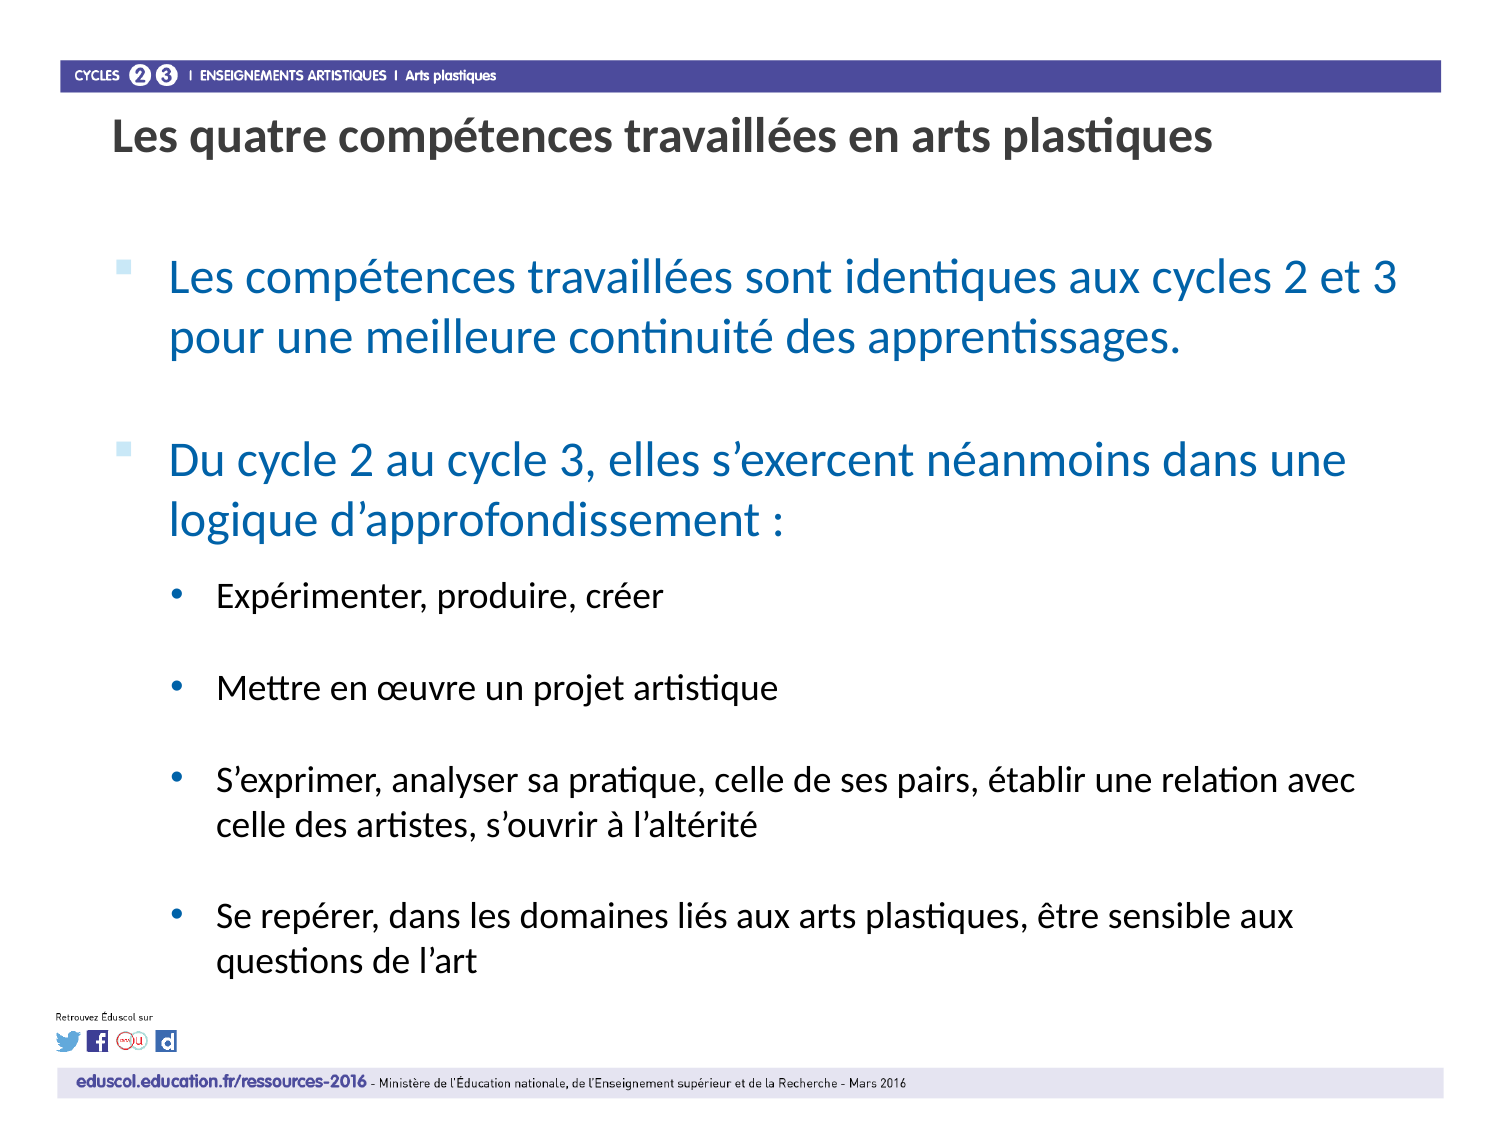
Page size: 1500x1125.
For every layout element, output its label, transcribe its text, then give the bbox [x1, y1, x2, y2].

picture [0, 0, 1500, 95]
list Les compétences travaillées sont identiques aux cycles 2 et 3 pour une meilleure continuité des apprentissages. Du cycle 2 au cycle 3, elles s’exercent néanmoins dans une logique d’approfondissement : Expérimenter, produire, créer Mettre en œuvre un projet artistique S’exprimer, analyser sa pratique, celle de ses pairs, établir une relation avec celle des artistes, s’ouvrir à l’altérité Se repérer, dans les domaines liés aux arts plastiques, être sensible aux questions de l’art [112, 243, 1412, 1008]
picture [0, 1008, 1500, 1125]
title Les quatre compétences travaillées en arts plastiques [112, 95, 1388, 243]
